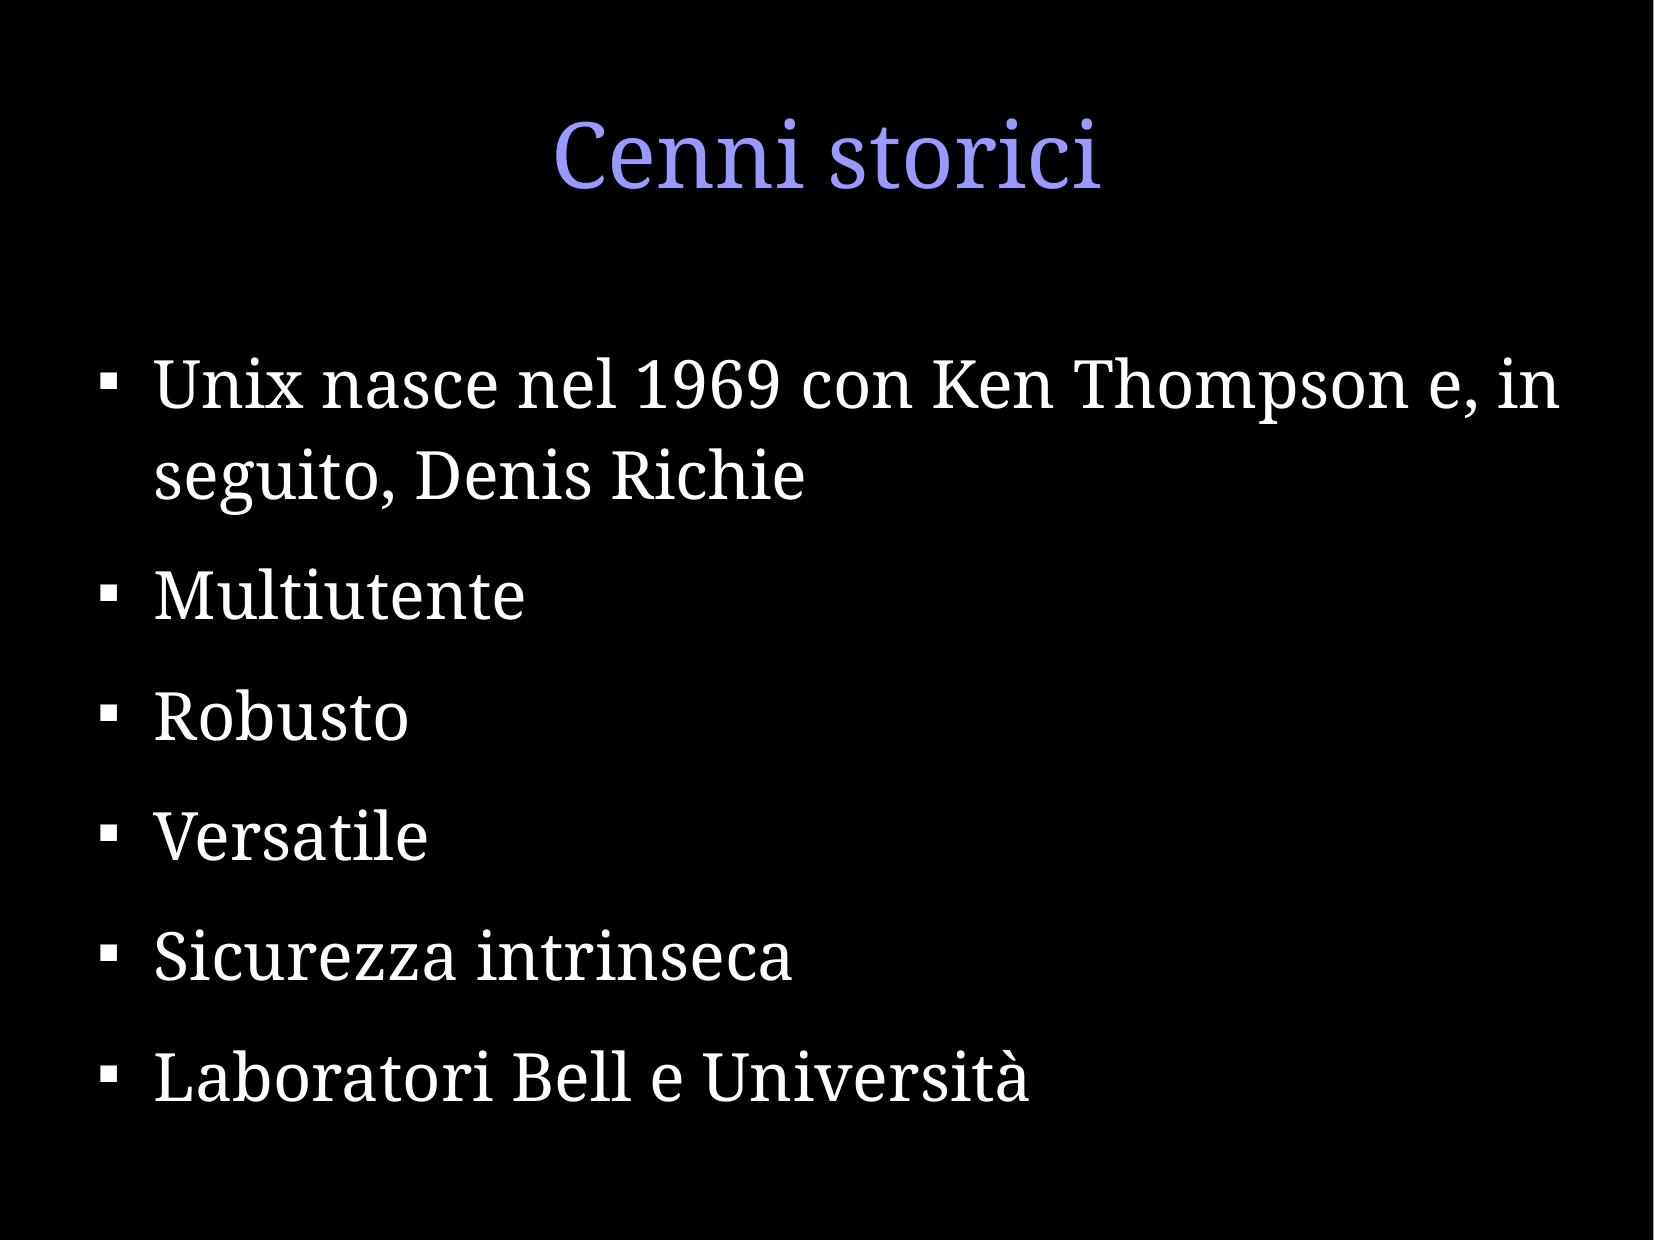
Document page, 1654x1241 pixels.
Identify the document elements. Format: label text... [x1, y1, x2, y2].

list Unix nasce nel 1969 con Ken Thompson e, in seguito, Denis Richie Multiutente Robusto Versatile Sicurezza intrinseca Laboratori Bell e Università [82, 337, 1571, 1142]
title Cenni storici [82, 49, 1571, 257]
